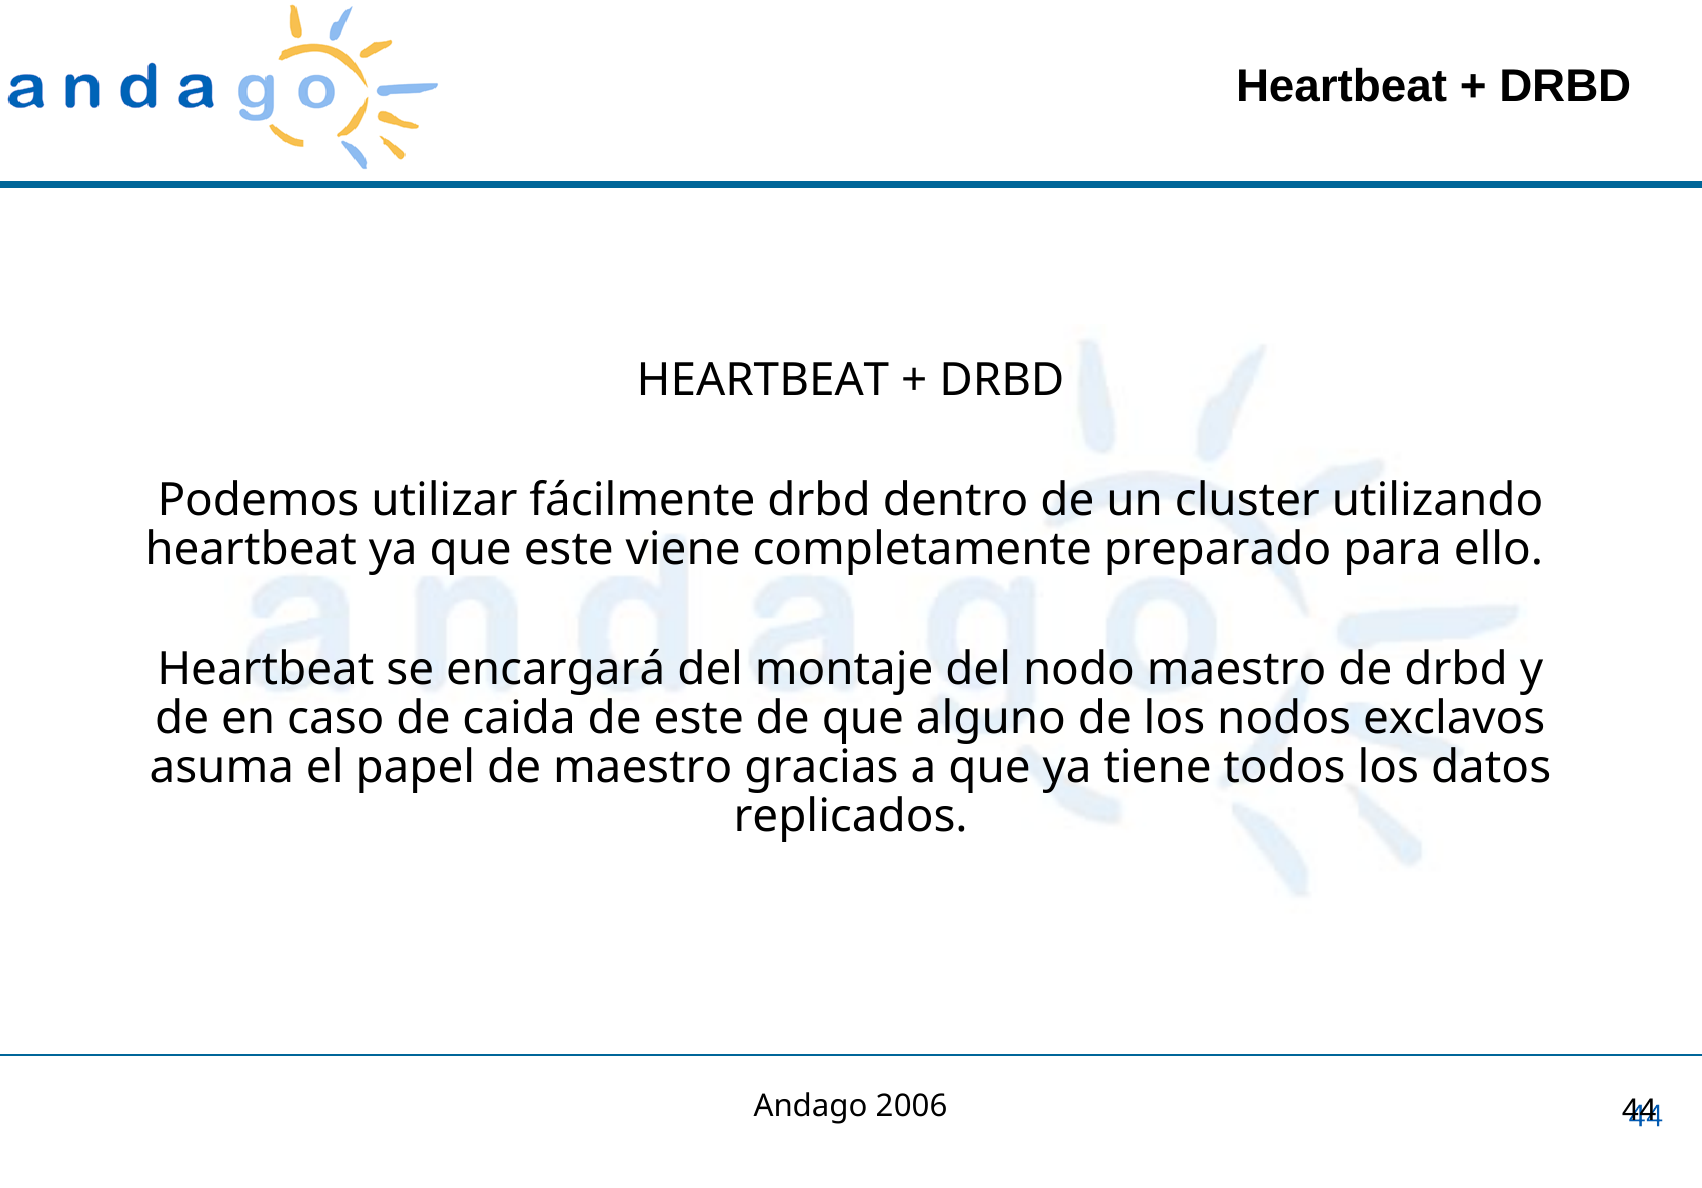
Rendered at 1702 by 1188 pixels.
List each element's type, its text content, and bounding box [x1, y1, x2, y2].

picture [0, 0, 255, 175]
title Heartbeat + DRBD [255, 0, 1702, 188]
subtitle HEARTBEAT + DRBD Podemos utilizar fácilmente drbd dentro de un cluster utilizando heartbeat ya que este viene completamente preparado para ello. Heartbeat se encargará del montaje del nodo maestro de drbd y de en caso de caida de este de que alguno de los nodos exclavos asuma el papel de maestro gracias a que ya tiene todos los datos replicados. [127, 242, 1575, 956]
